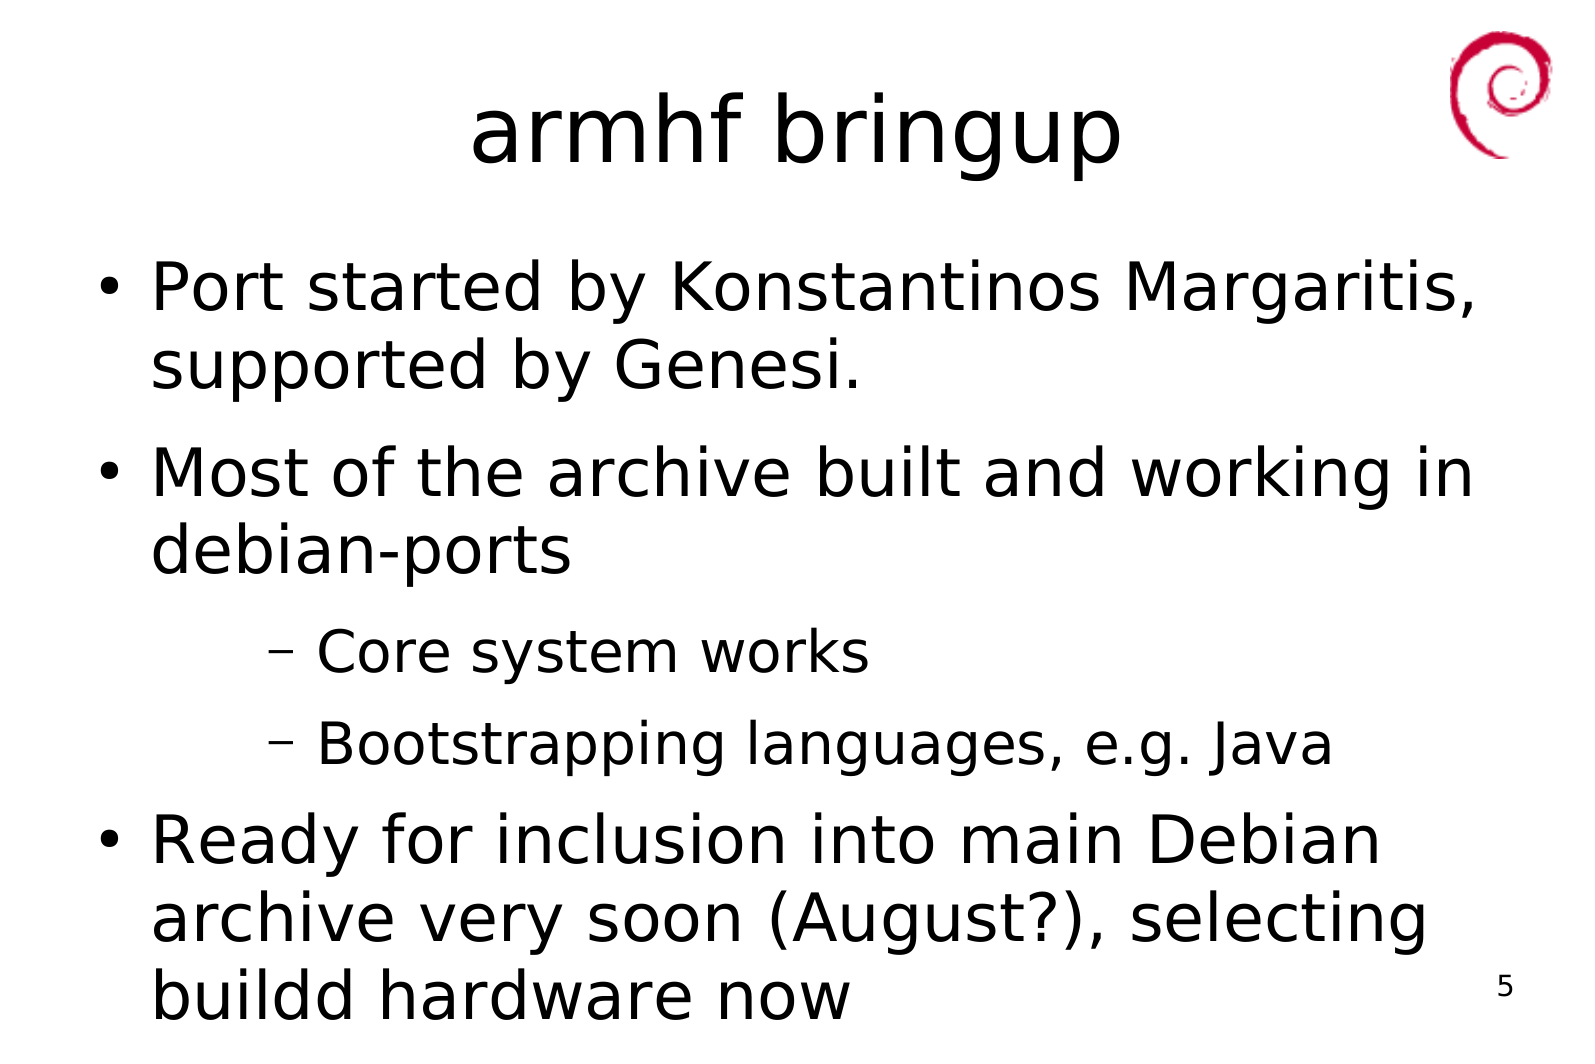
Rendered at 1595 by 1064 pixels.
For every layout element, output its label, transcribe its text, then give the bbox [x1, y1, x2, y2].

picture [1450, 31, 1555, 159]
title armhf bringup [79, 49, 1515, 213]
list Port started by Konstantinos Margaritis, supported by Genesi. Most of the archive built and working in debian-ports Core system works Bootstrapping languages, e.g. Java Ready for inclusion into main Debian archive very soon (August?), selecting buildd hardware now [79, 248, 1515, 1036]
